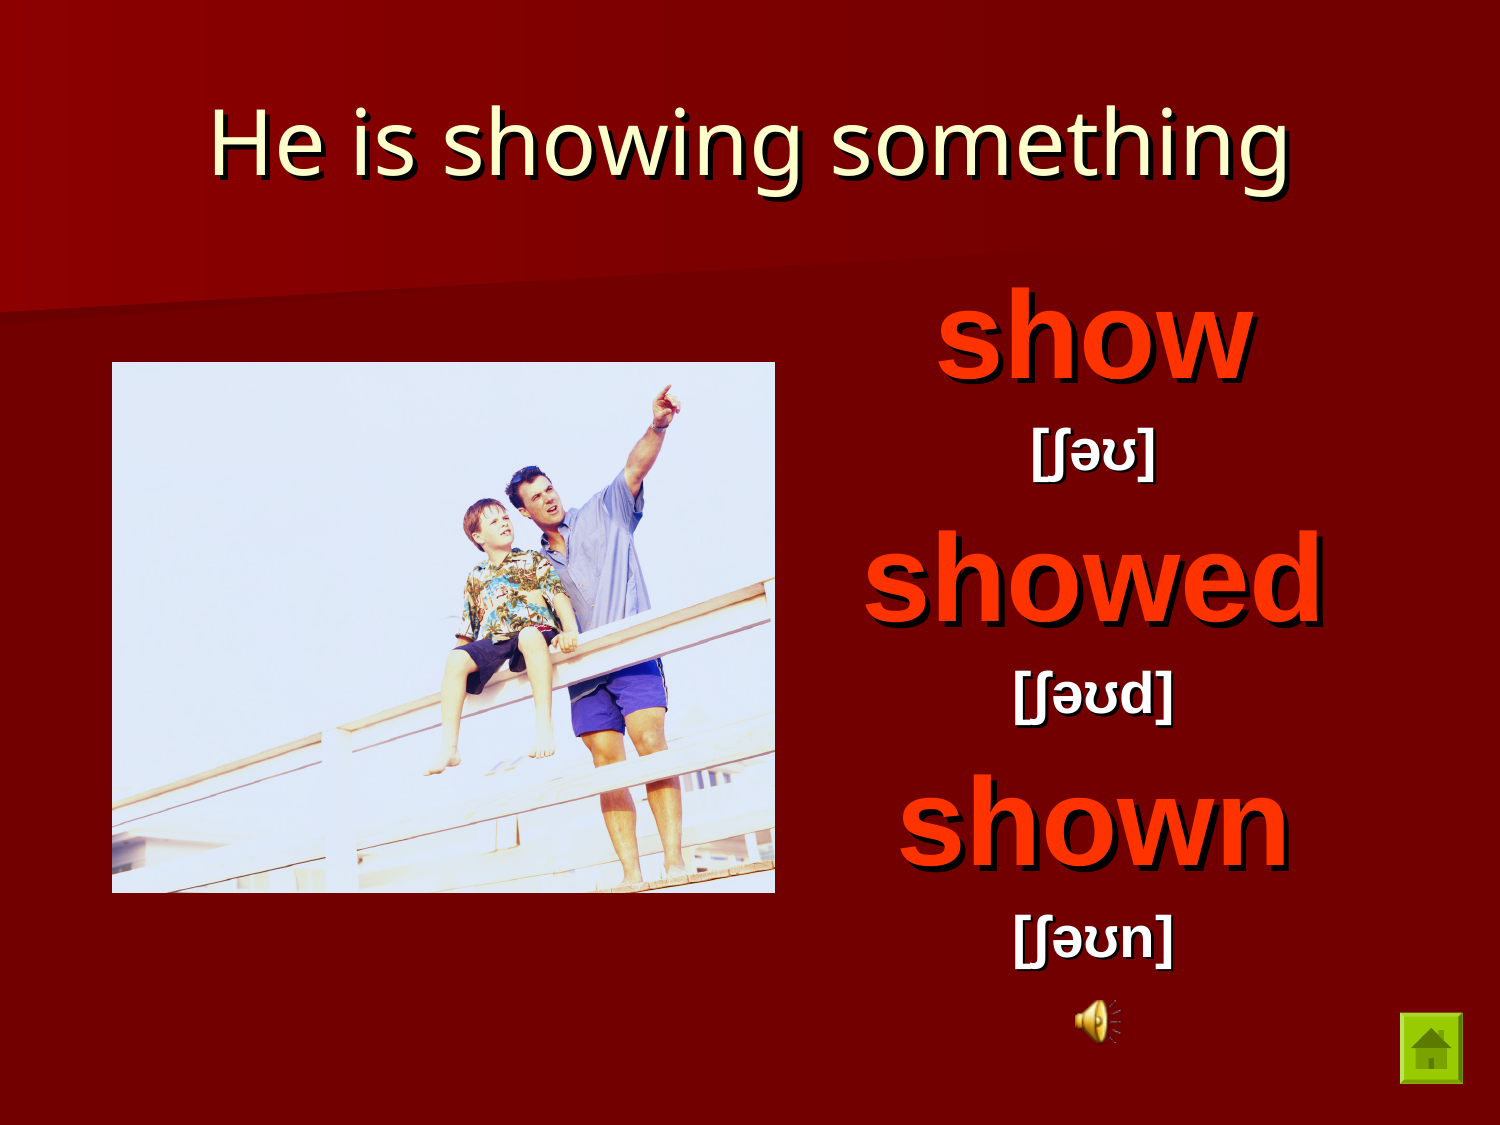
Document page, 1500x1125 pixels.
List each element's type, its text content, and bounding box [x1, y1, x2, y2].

picture [112, 362, 775, 893]
picture [1074, 999, 1126, 1051]
title He is showing something [75, 45, 1426, 233]
list show [ʃəʊ] showed [ʃəʊd] shown [ʃəʊn] [762, 262, 1426, 1000]
text_box [1401, 1012, 1463, 1084]
